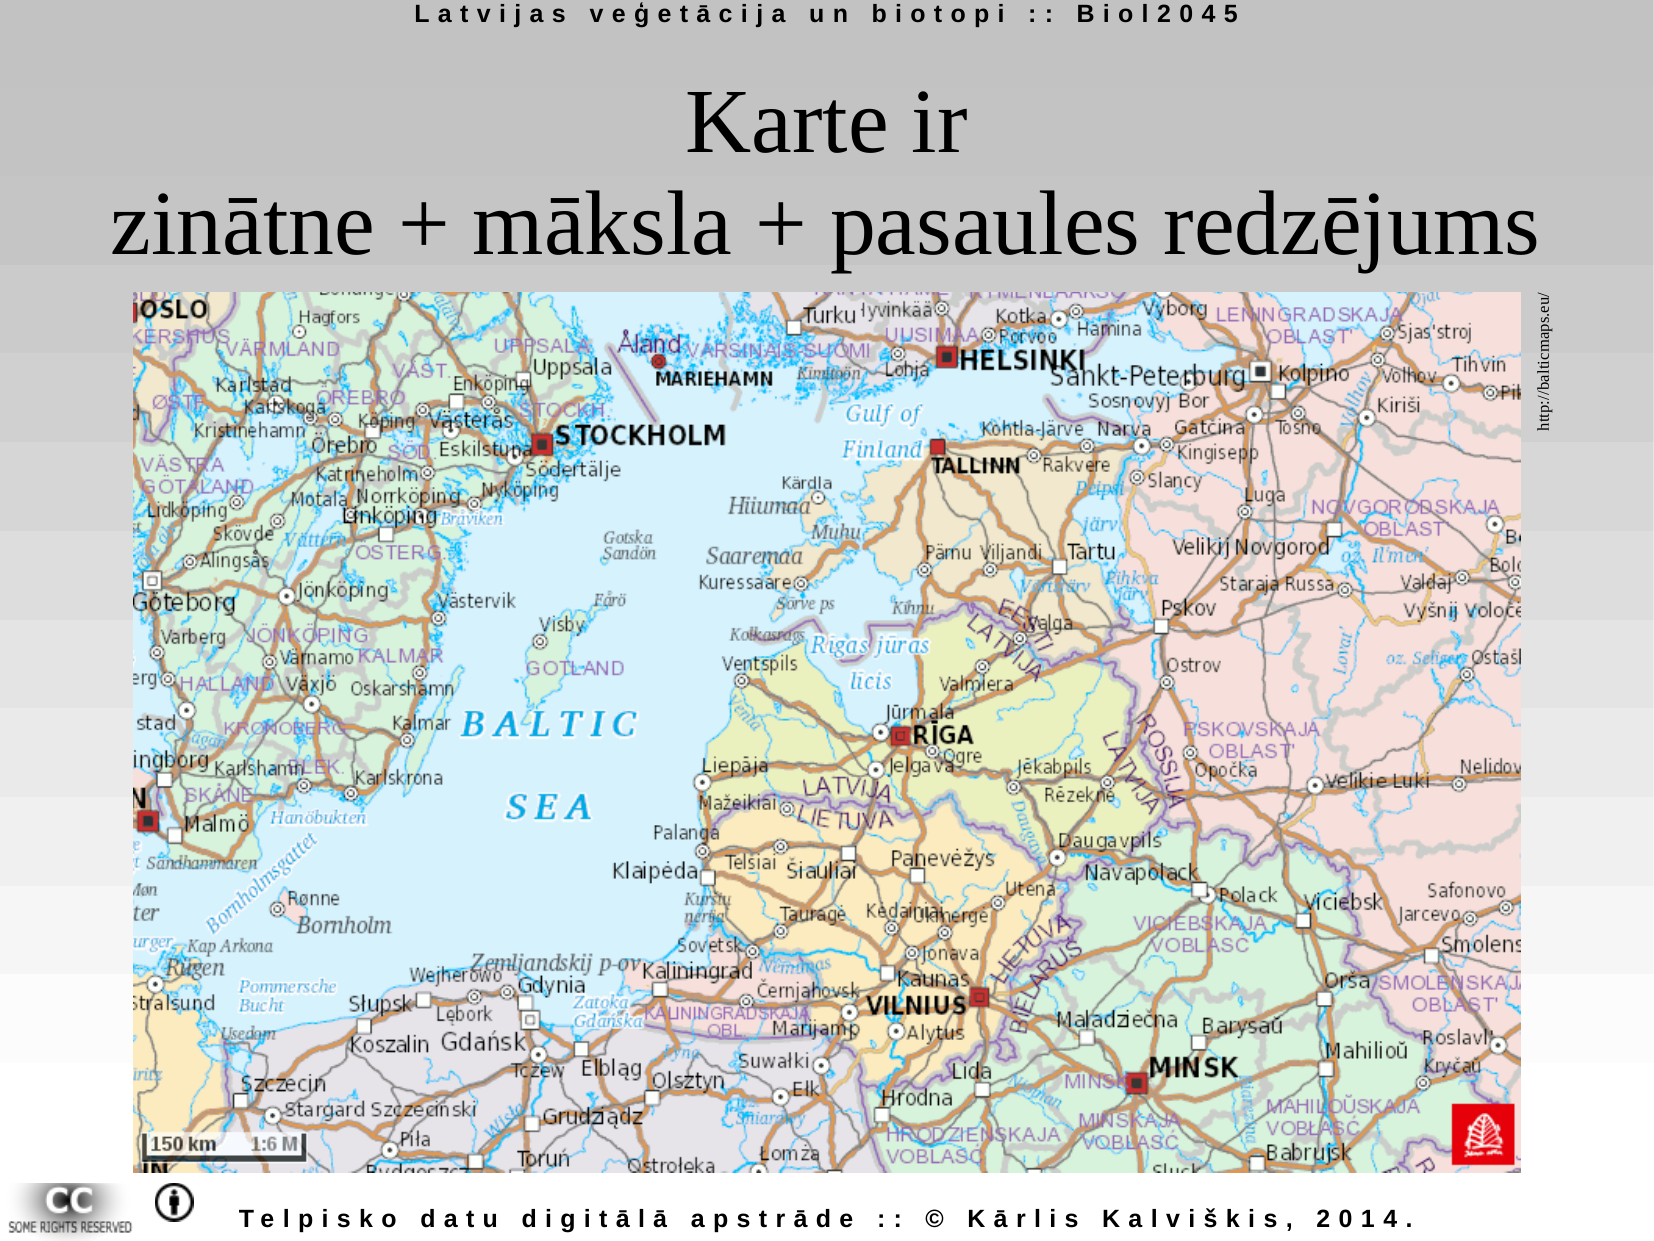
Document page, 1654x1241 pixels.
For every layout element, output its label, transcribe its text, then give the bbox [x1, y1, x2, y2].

picture [0, 0, 1654, 1241]
text_box http://balticmaps.eu/ [1533, 292, 1553, 431]
title Karte ir zinātne + māksla + pasaules redzējums [29, 49, 1625, 296]
